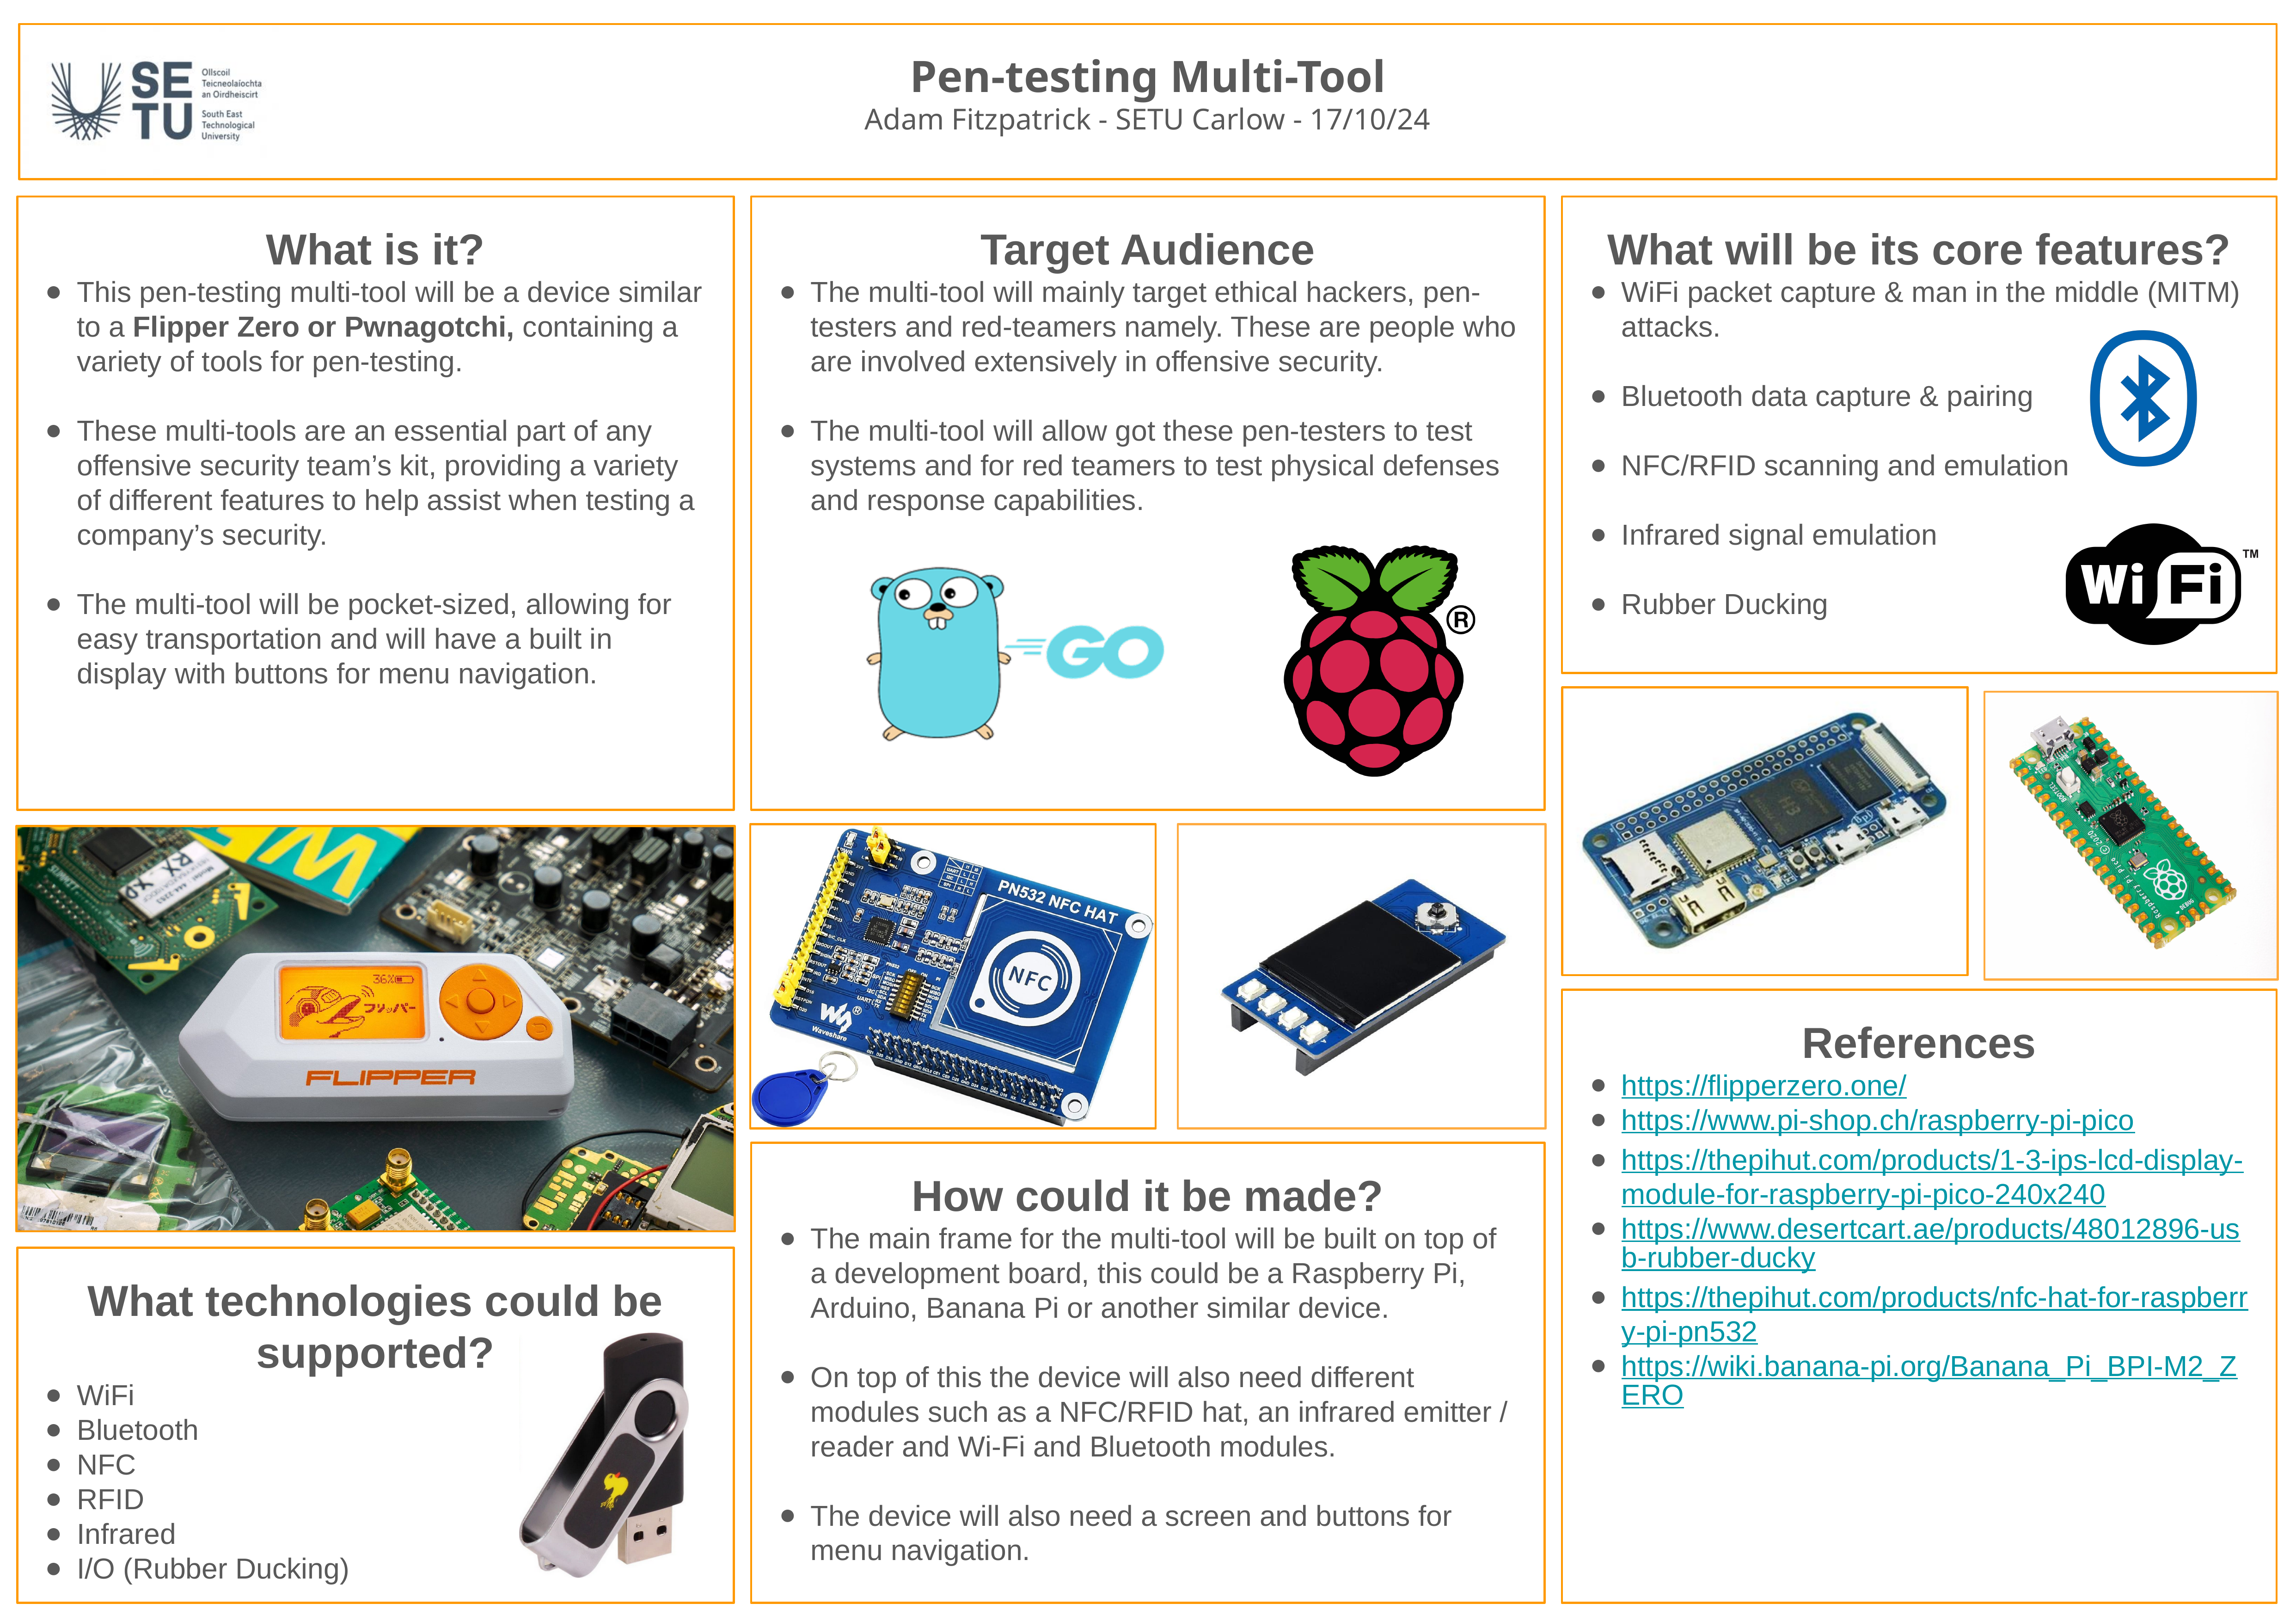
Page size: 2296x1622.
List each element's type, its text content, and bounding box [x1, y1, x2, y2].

text_box How could it be made? The main frame for the multi-tool will be built on top of a development board, this could be a Raspberry Pi, Arduino, Banana Pi or another similar device. On top of this the device will also need different modules such as a NFC/RFID hat, an infrared emitter / reader and Wi-Fi and Bluetooth modules. The device will also need a screen and buttons for menu navigation. [751, 1143, 1545, 1603]
picture [826, 507, 1192, 793]
picture [2066, 523, 2258, 645]
picture [751, 825, 1155, 1128]
picture [1985, 693, 2277, 979]
text_box References https://flipperzero.one/ https://www.pi-shop.ch/raspberry-pi-pico https://thepihut.com/products/1-3-ips-lcd-display-module-for-raspberry-pi-pico-240x240 https://www.desertcart.ae/products/48012896-usb-rubber-ducky https://thepihut.com/products/nfc-hat-for-raspberry-pi-pn532 https://wiki.banana-pi.org/Banana_Pi_BPI-M2_ZERO [1562, 989, 2277, 1603]
picture [17, 827, 734, 1230]
picture [1563, 688, 1967, 974]
text_box What will be its core features? WiFi packet capture & man in the middle (MITM) attacks. Bluetooth data capture & pairing NFC/RFID scanning and emulation Infrared signal emulation Rubber Ducking [1562, 197, 2277, 673]
text_box Pen-testing Multi-Tool Adam Fitzpatrick - SETU Carlow - 17/10/24 [19, 24, 2277, 179]
text_box Target Audience The multi-tool will mainly target ethical hackers, pen-testers and red-teamers namely. These are people who are involved extensively in offensive security. The multi-tool will allow got these pen-testers to test systems and for red teamers to test physical defenses and response capabilities. [751, 197, 1545, 810]
picture [23, 26, 290, 177]
text_box What technologies could be supported? WiFi Bluetooth NFC RFID Infrared I/O (Rubber Ducking) [17, 1247, 734, 1603]
text_box What is it? This pen-testing multi-tool will be a device similar to a Flipper Zero or Pwnagotchi, containing a variety of tools for pen-testing. These multi-tools are an essential part of any offensive security team’s kit, providing a variety of different features to help assist when testing a company’s security. The multi-tool will be pocket-sized, allowing for easy transportation and will have a built in display with buttons for menu navigation. [17, 197, 734, 810]
picture [2066, 320, 2221, 476]
picture [1284, 545, 1476, 777]
picture [519, 1333, 689, 1578]
picture [1179, 825, 1545, 1128]
